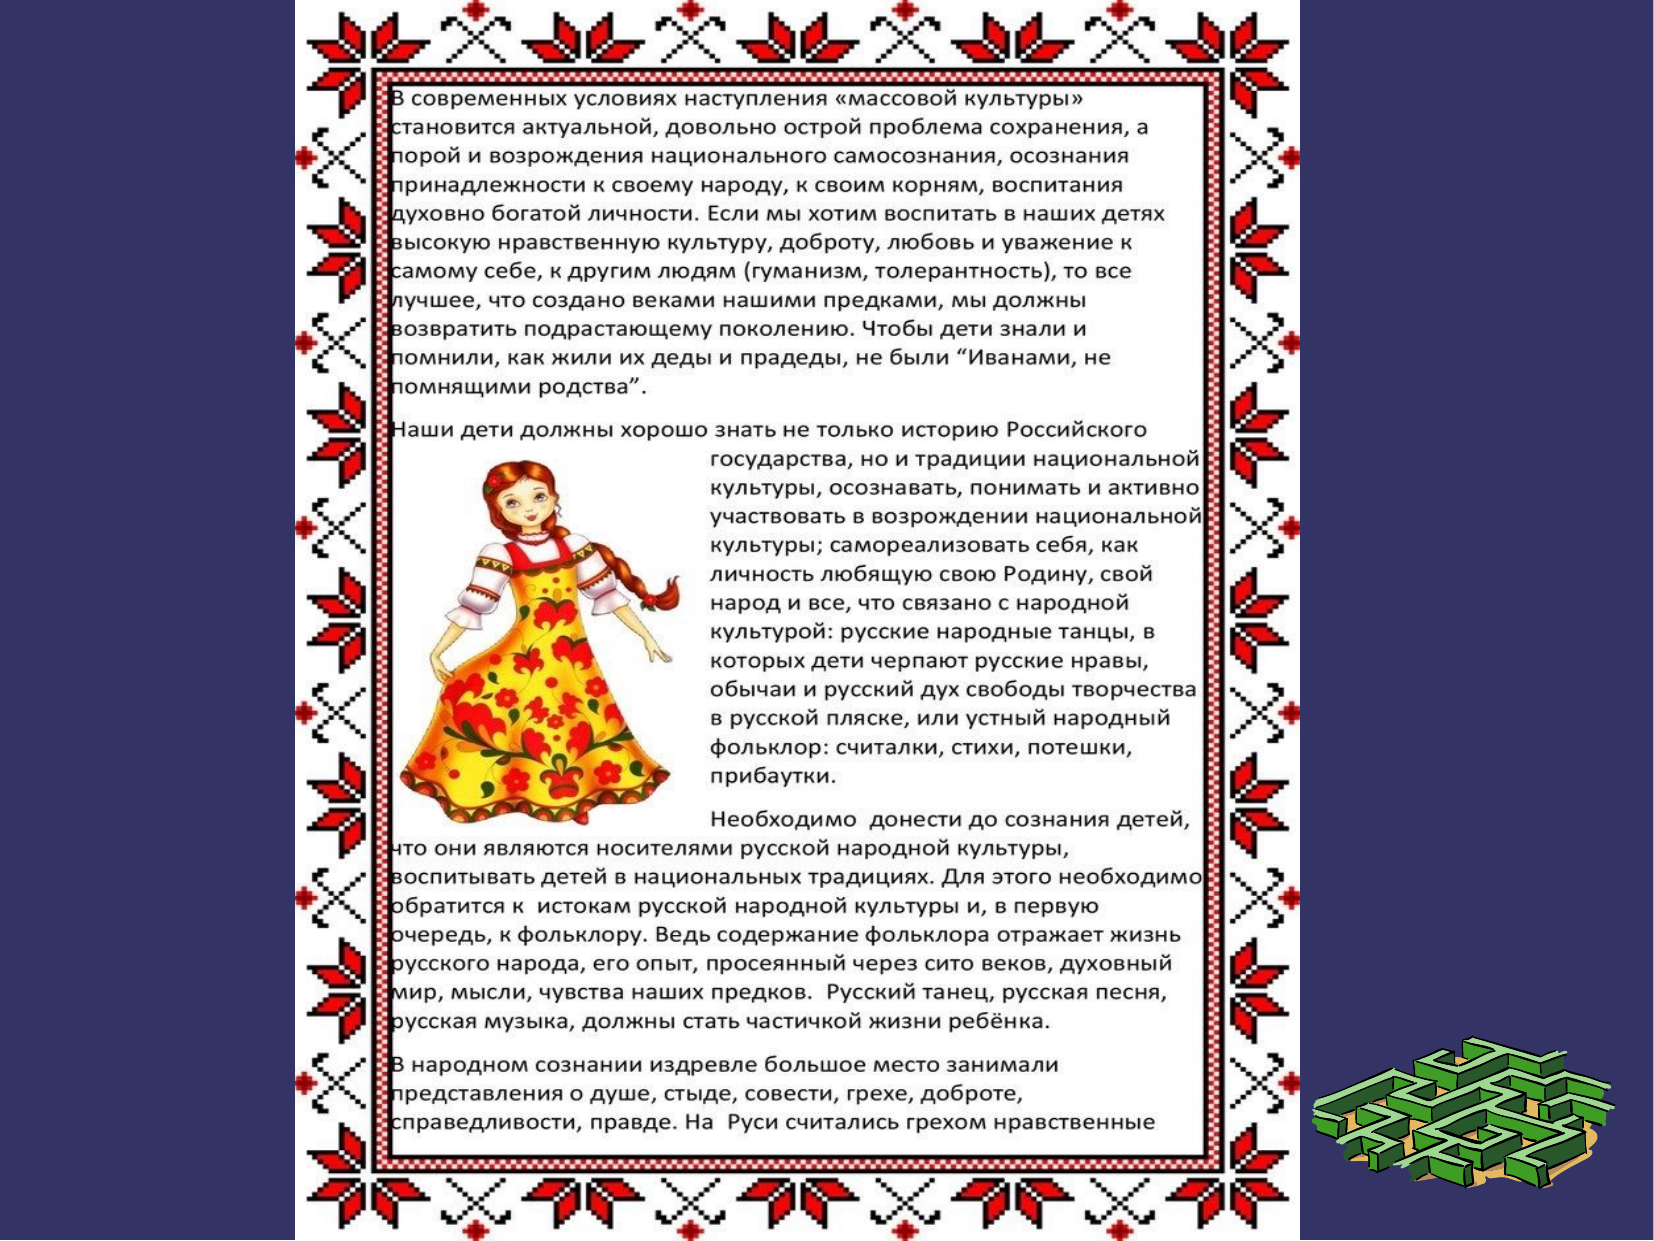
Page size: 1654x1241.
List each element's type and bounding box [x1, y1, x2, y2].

picture [295, 0, 1300, 1241]
